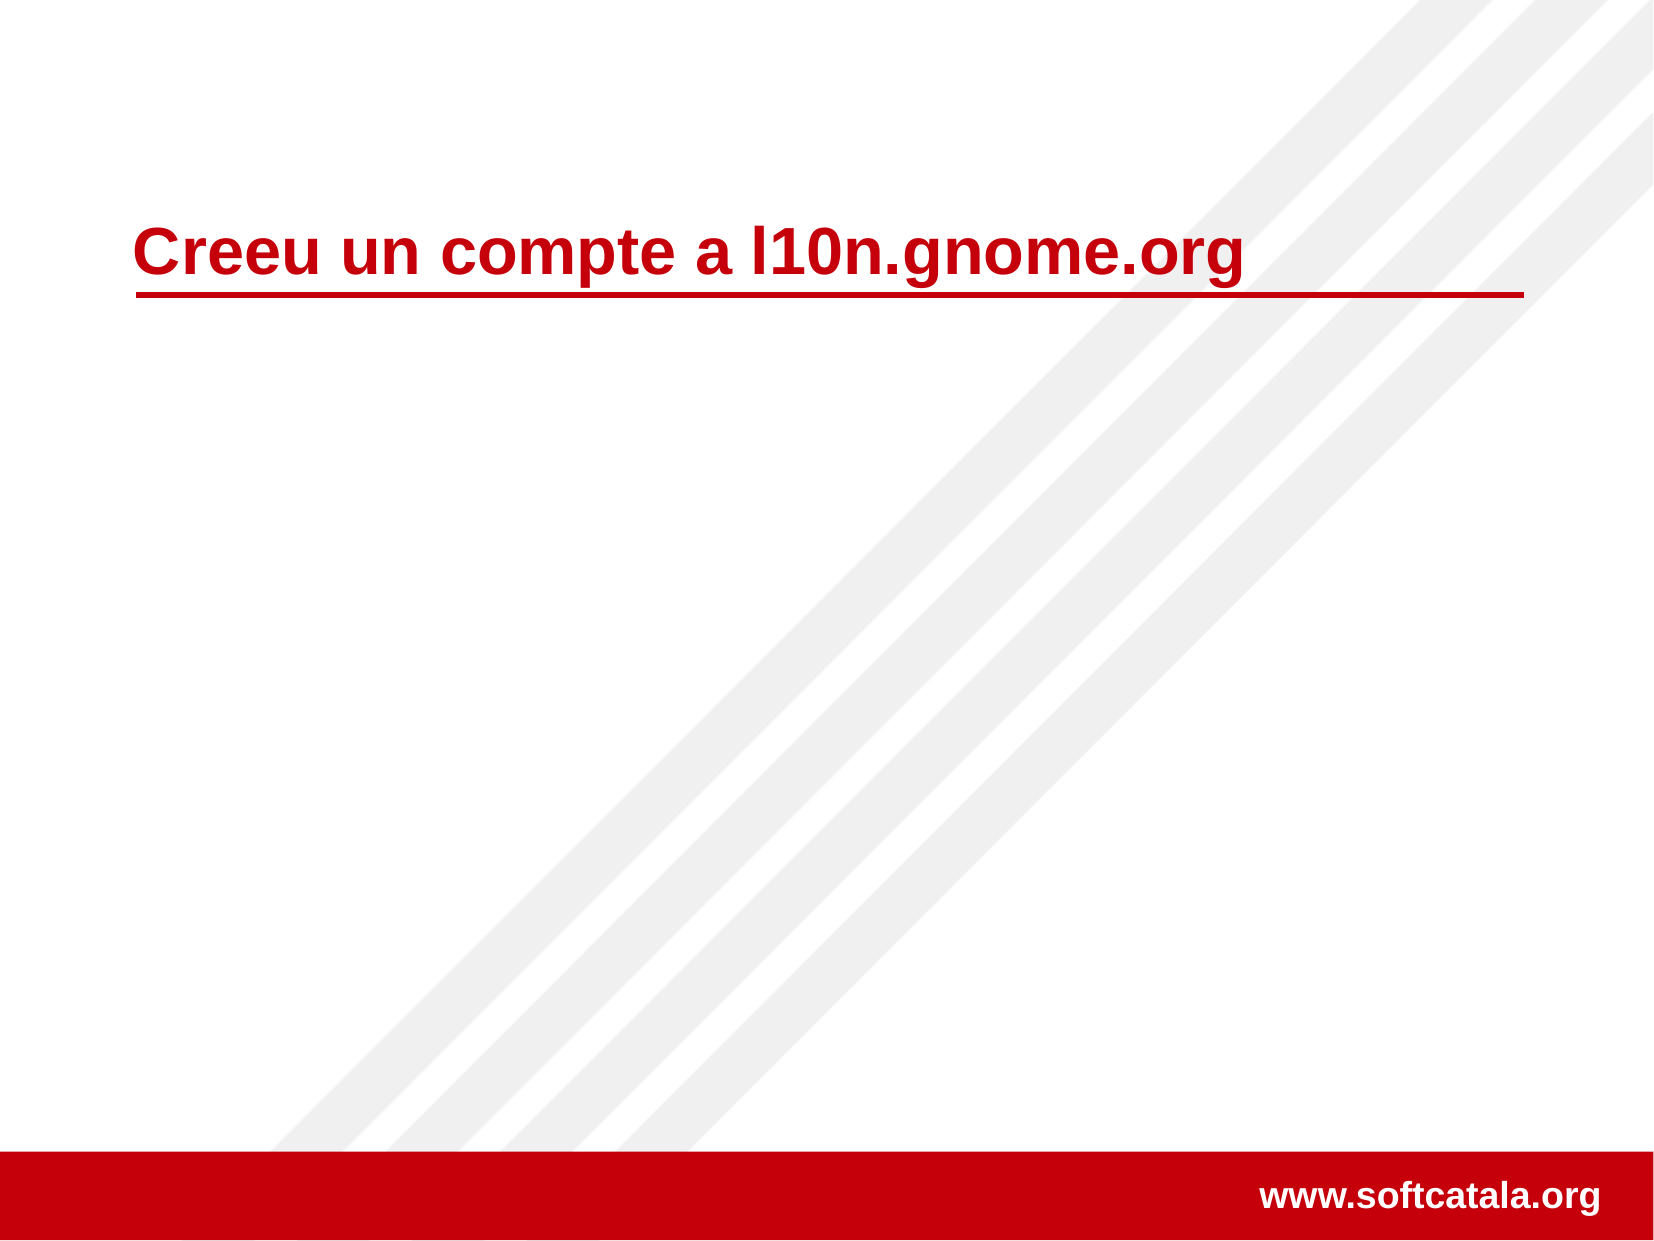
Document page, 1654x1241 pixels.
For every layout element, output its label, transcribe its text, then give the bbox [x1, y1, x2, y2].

text_box Creeu un compte a l10n.gnome.org [118, 206, 1501, 297]
text_box www.softcatala.org [0, 1151, 1654, 1241]
picture [0, 0, 1654, 1151]
